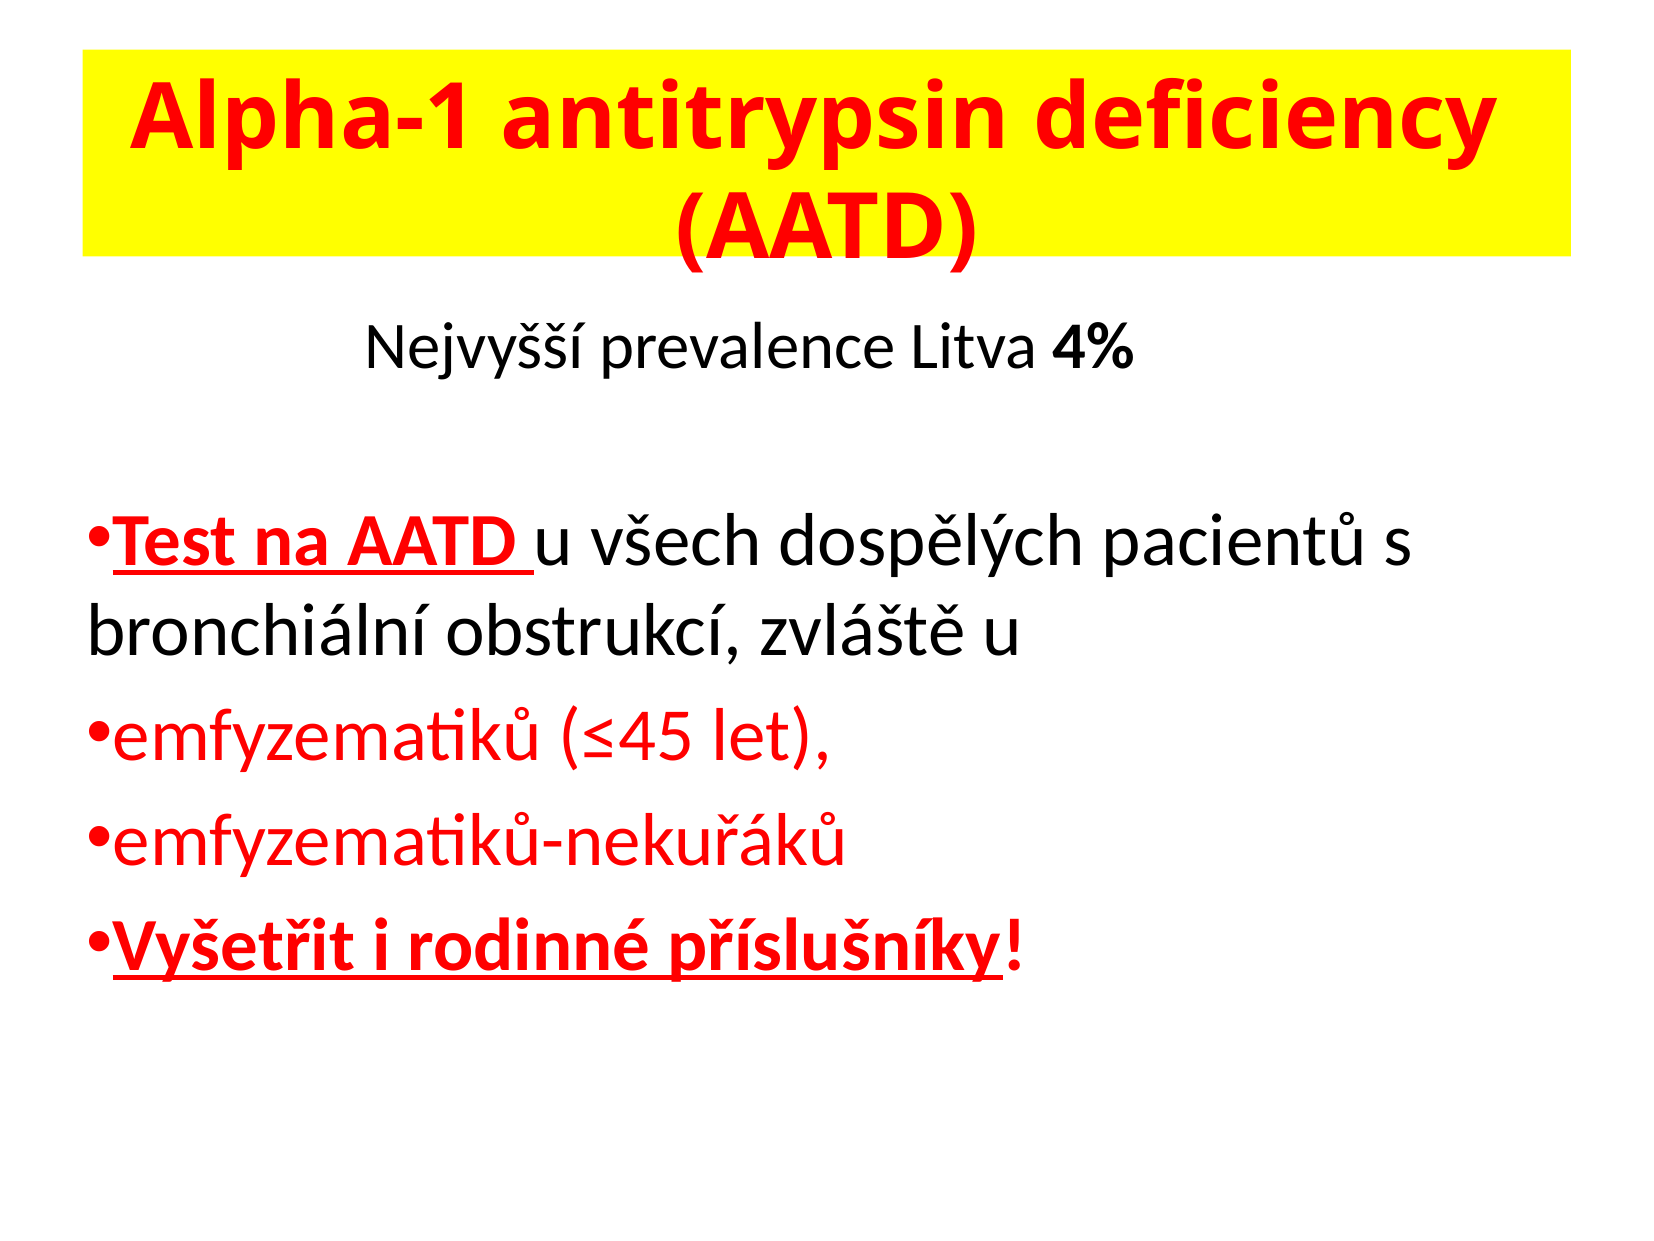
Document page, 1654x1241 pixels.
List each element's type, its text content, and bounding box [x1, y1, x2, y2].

list Nejvyšší prevalence Litva 4% Test na AATD u všech dospělých pacientů s bronchiální obstrukcí, zvláště u emfyzematiků (≤45 let), emfyzematiků-nekuřáků Vyšetřit i rodinné příslušníky! [71, 294, 1560, 1113]
title Alpha-1 antitrypsin deficiency (AATD) [82, 49, 1571, 257]
